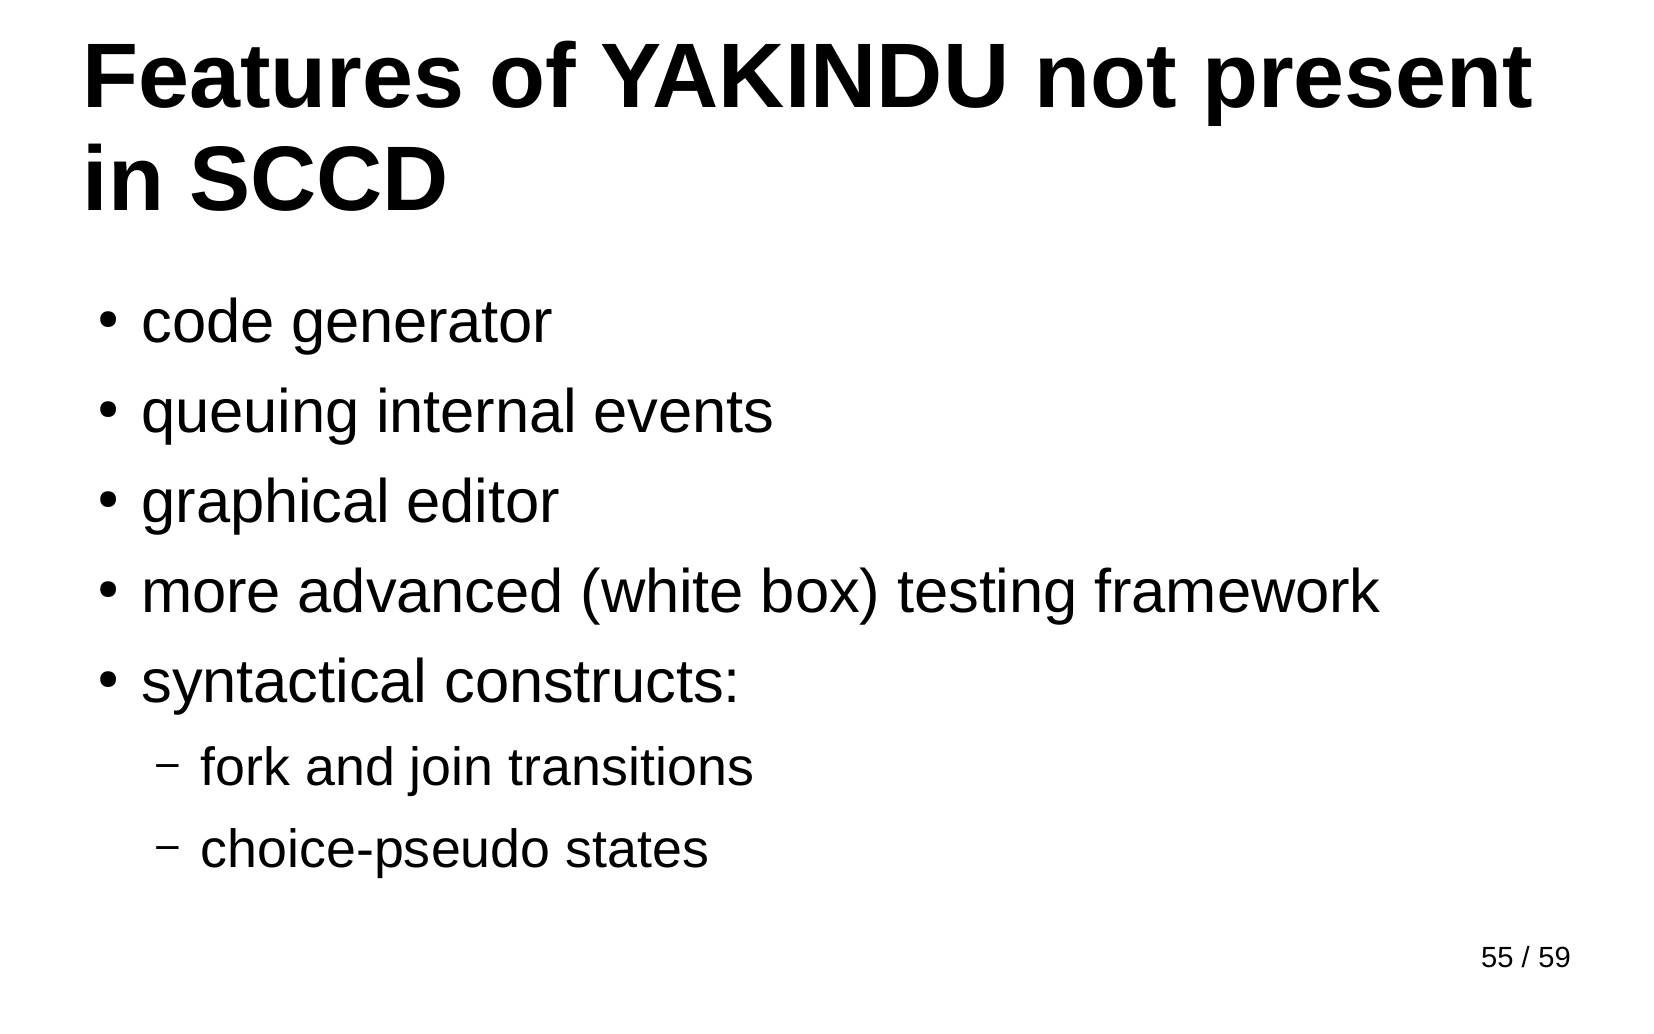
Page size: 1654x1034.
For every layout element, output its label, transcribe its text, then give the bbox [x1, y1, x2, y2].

list code generator queuing internal events graphical editor more advanced (white box) testing framework syntactical constructs: fork and join transitions choice-pseudo states [82, 286, 1571, 886]
title Features of YAKINDU not present in SCCD [82, 24, 1571, 230]
